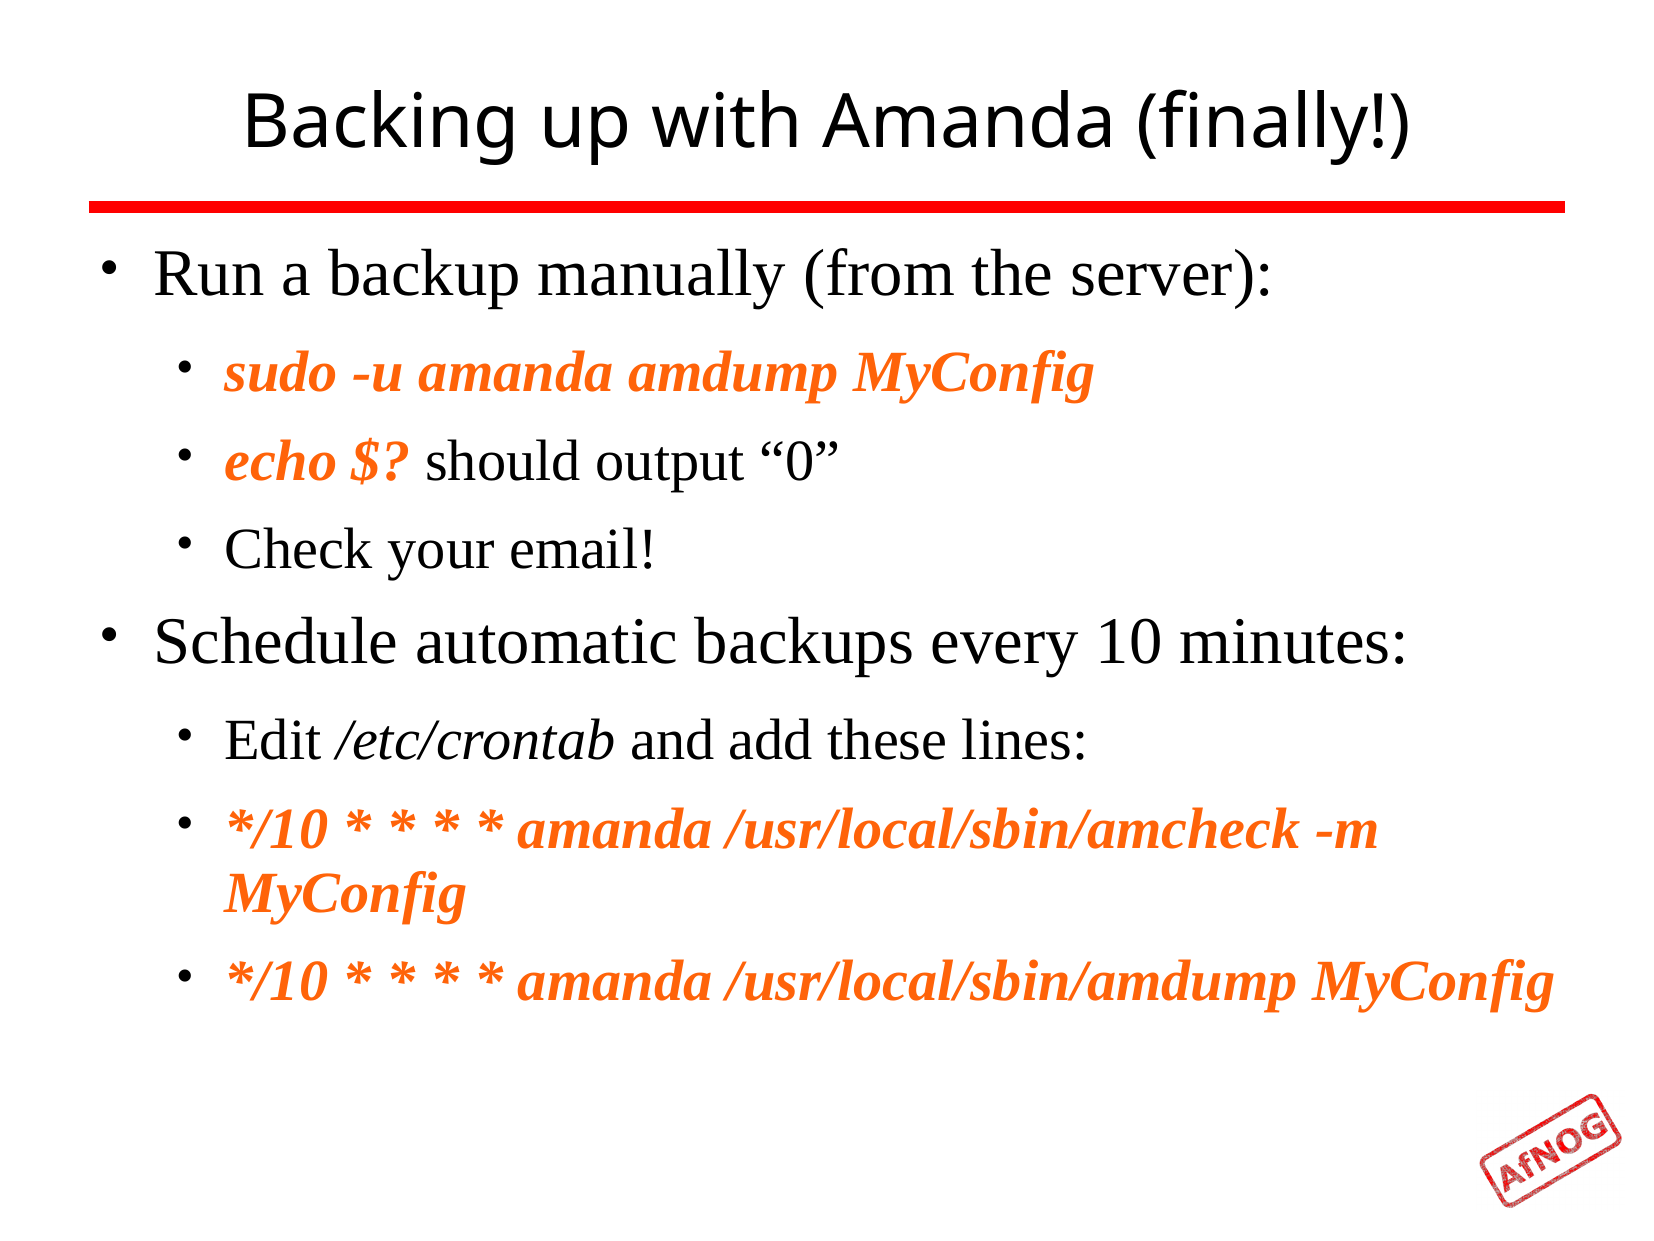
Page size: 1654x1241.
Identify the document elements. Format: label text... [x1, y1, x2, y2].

picture [1476, 1090, 1625, 1211]
title Backing up with Amanda (finally!) [88, 29, 1565, 207]
list Run a backup manually (from the server): sudo -u amanda amdump MyConfig echo $? should output “0” Check your email! Schedule automatic backups every 10 minutes: Edit /etc/crontab and add these lines: */10 * * * * amanda /usr/local/sbin/amcheck -m MyConfig */10 * * * * amanda /usr/local/sbin/amdump MyConfig [82, 236, 1571, 1123]
